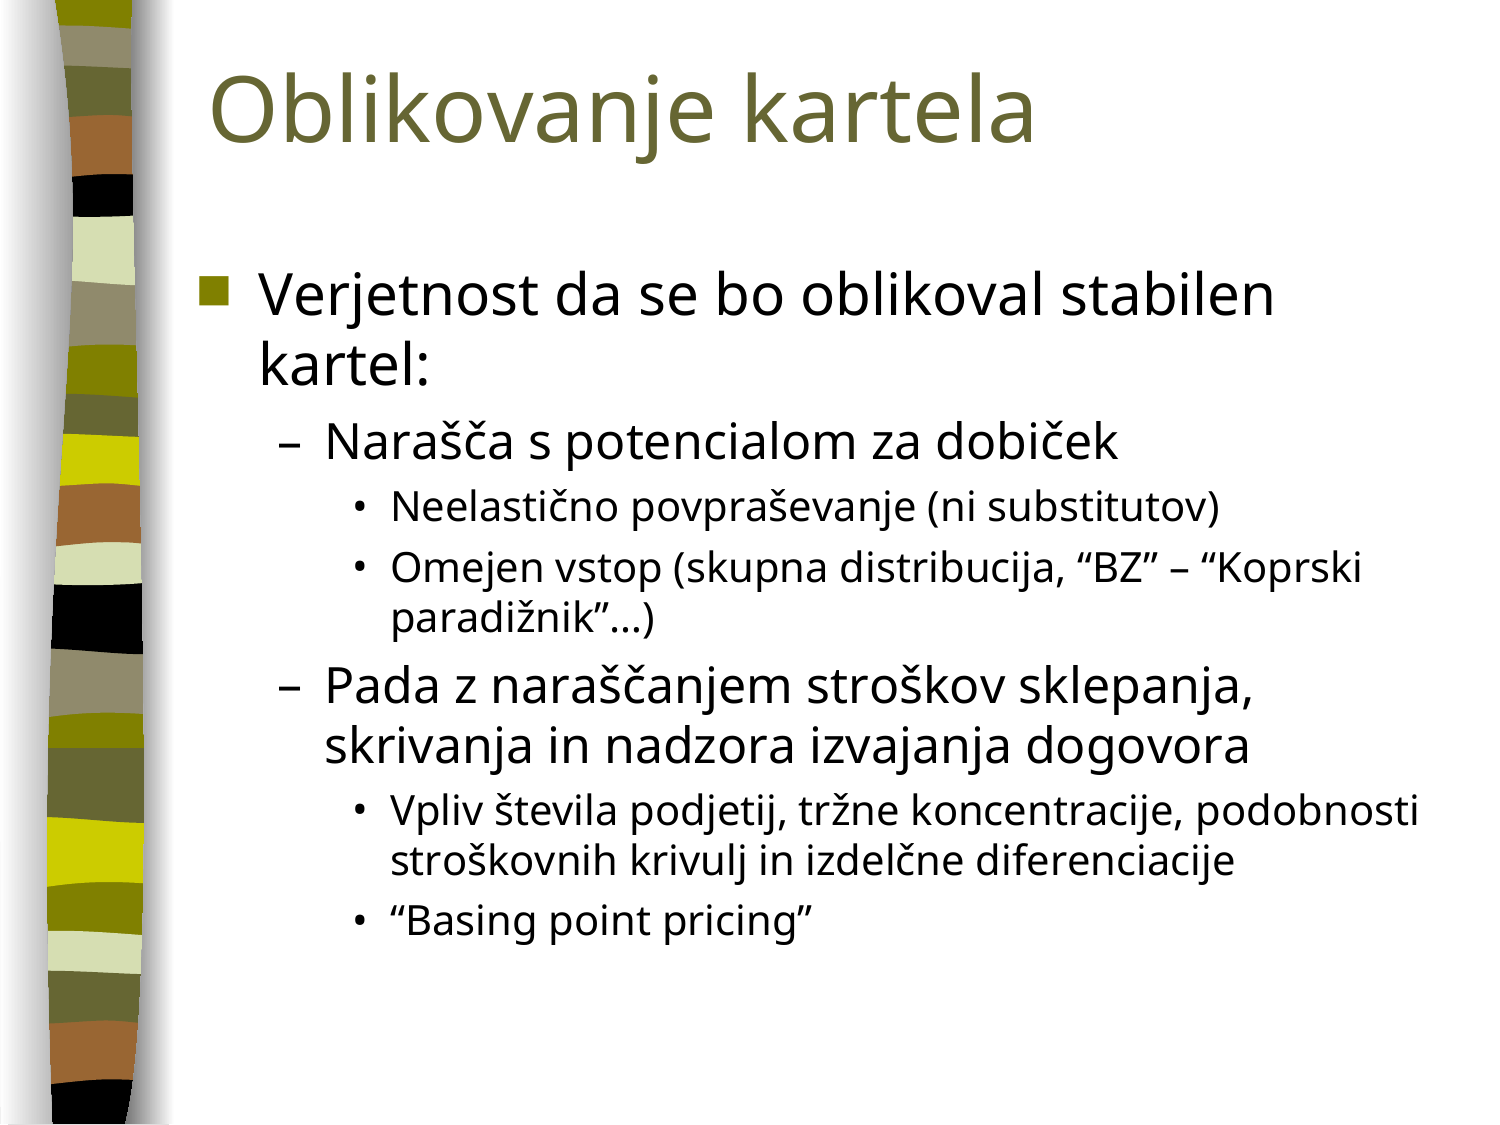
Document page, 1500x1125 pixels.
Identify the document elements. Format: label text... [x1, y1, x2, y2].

list Verjetnost da se bo oblikoval stabilen kartel: Narašča s potencialom za dobiček Neelastično povpraševanje (ni substitutov) Omejen vstop (skupna distribucija, “BZ” – “Koprski paradižnik”…) Pada z naraščanjem stroškov sklepanja, skrivanja in nadzora izvajanja dogovora Vpliv števila podjetij, tržne koncentracije, podobnosti stroškovnih krivulj in izdelčne diferenciacije “Basing point pricing” [187, 249, 1468, 1013]
title Oblikovanje kartela [192, 12, 1468, 201]
